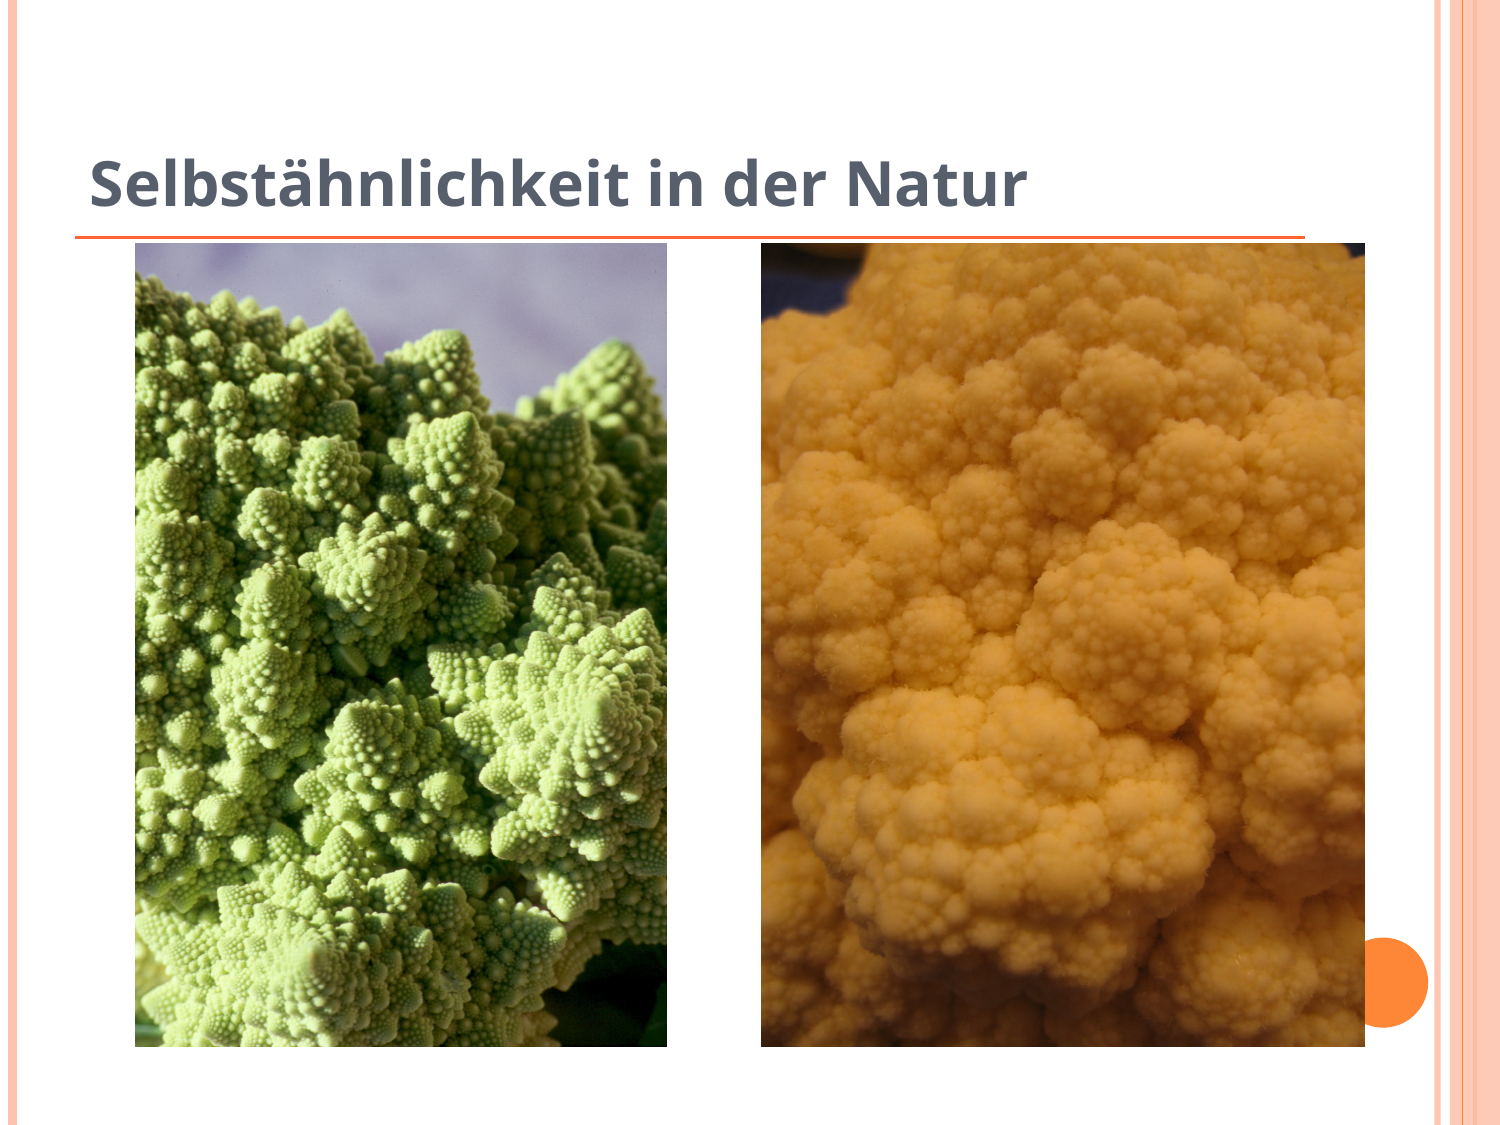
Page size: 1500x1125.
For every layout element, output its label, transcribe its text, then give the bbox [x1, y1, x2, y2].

picture [761, 243, 1365, 1047]
title Selbstähnlichkeit in der Natur [74, 44, 1300, 233]
picture [135, 243, 667, 1047]
